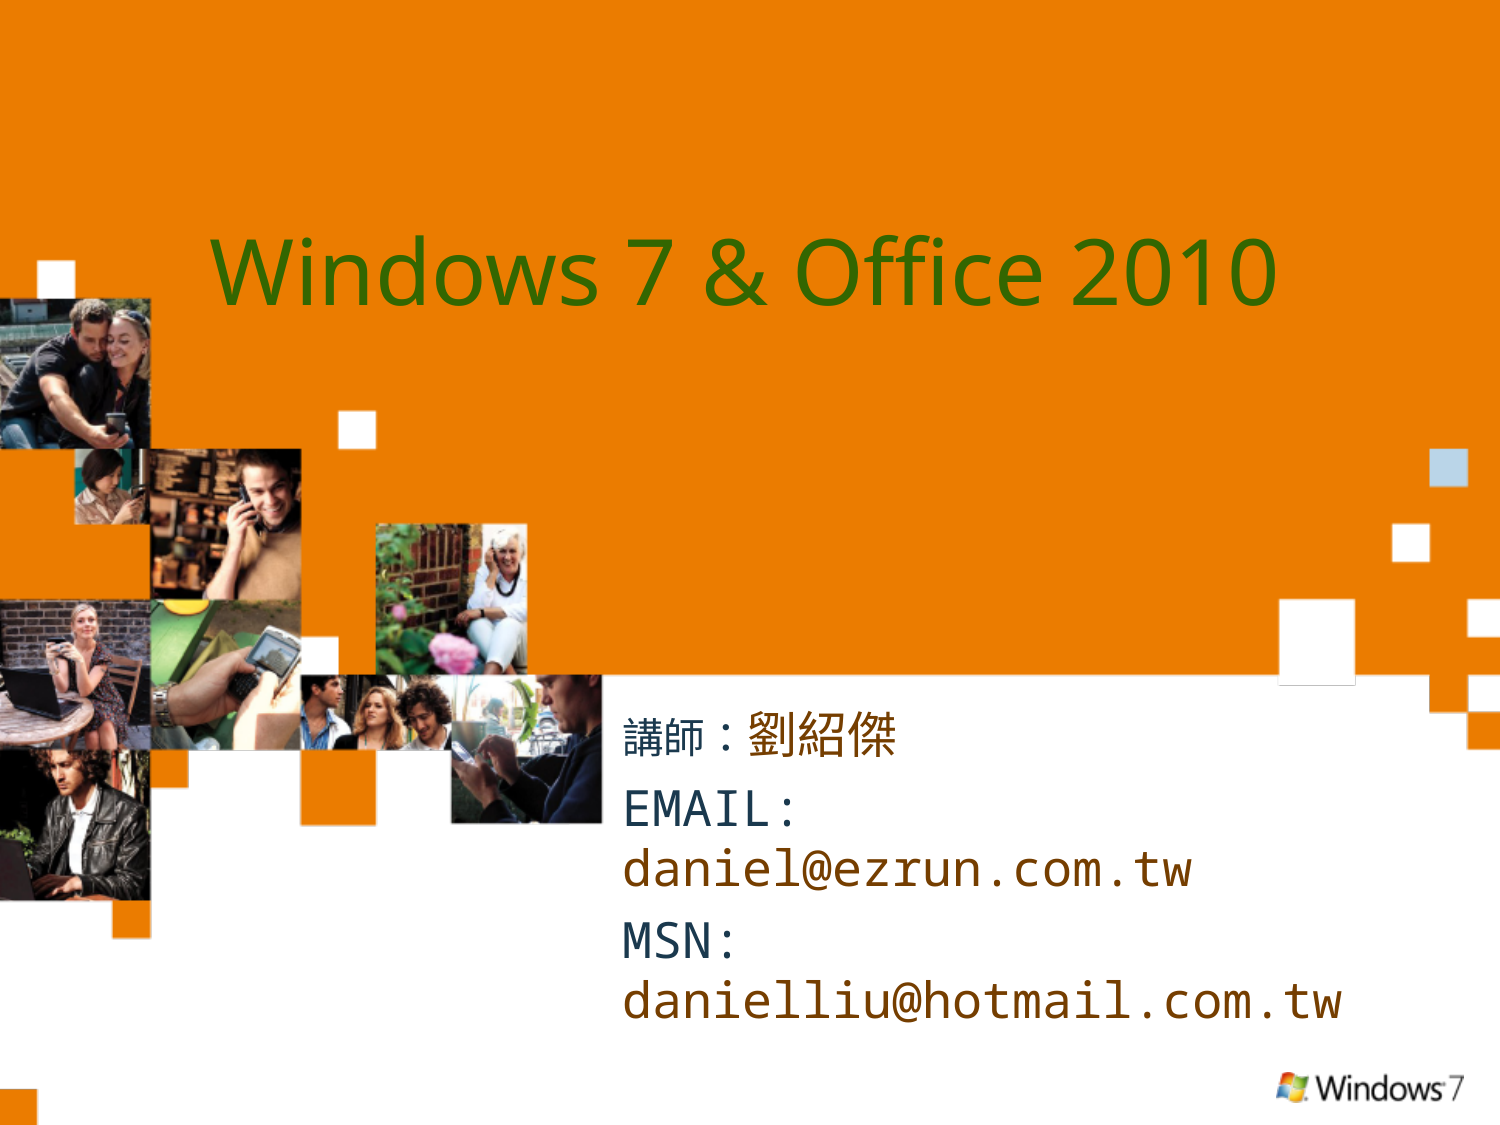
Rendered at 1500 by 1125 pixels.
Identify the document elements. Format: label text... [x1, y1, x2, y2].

subtitle 講師：劉紹傑 EMAIL: daniel@ezrun.com.tw MSN: danielliu@hotmail.com.tw [607, 696, 1410, 1032]
title Windows 7 & Office 2010 [194, 206, 1470, 357]
